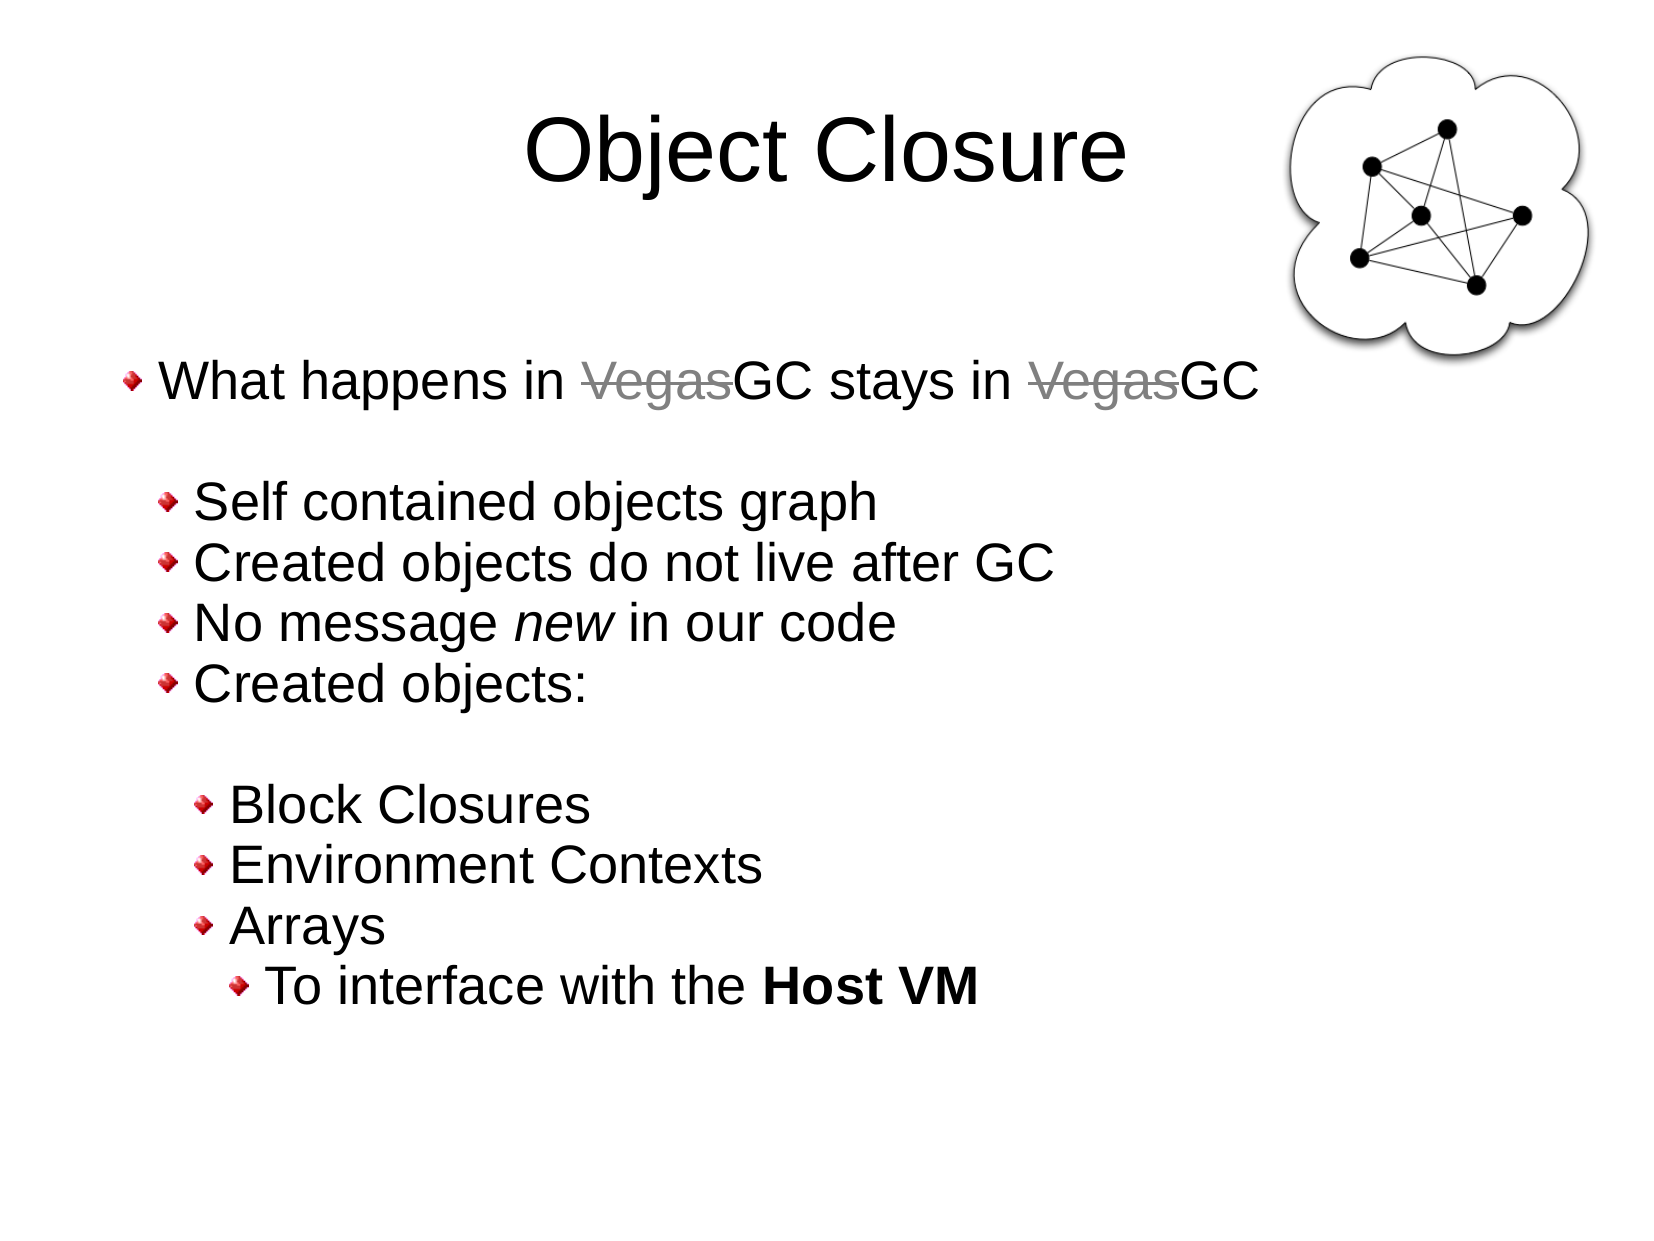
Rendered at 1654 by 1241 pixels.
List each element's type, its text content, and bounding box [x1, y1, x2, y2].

text_box Object Closure [143, 91, 1275, 209]
picture [1275, 37, 1613, 376]
text_box What happens in VegasGC stays in VegasGC Self contained objects graph Created objects do not live after GC No message new in our code Created objects: Block Closures Environment Contexts Arrays To interface with the Host VM [37, 343, 1351, 1085]
